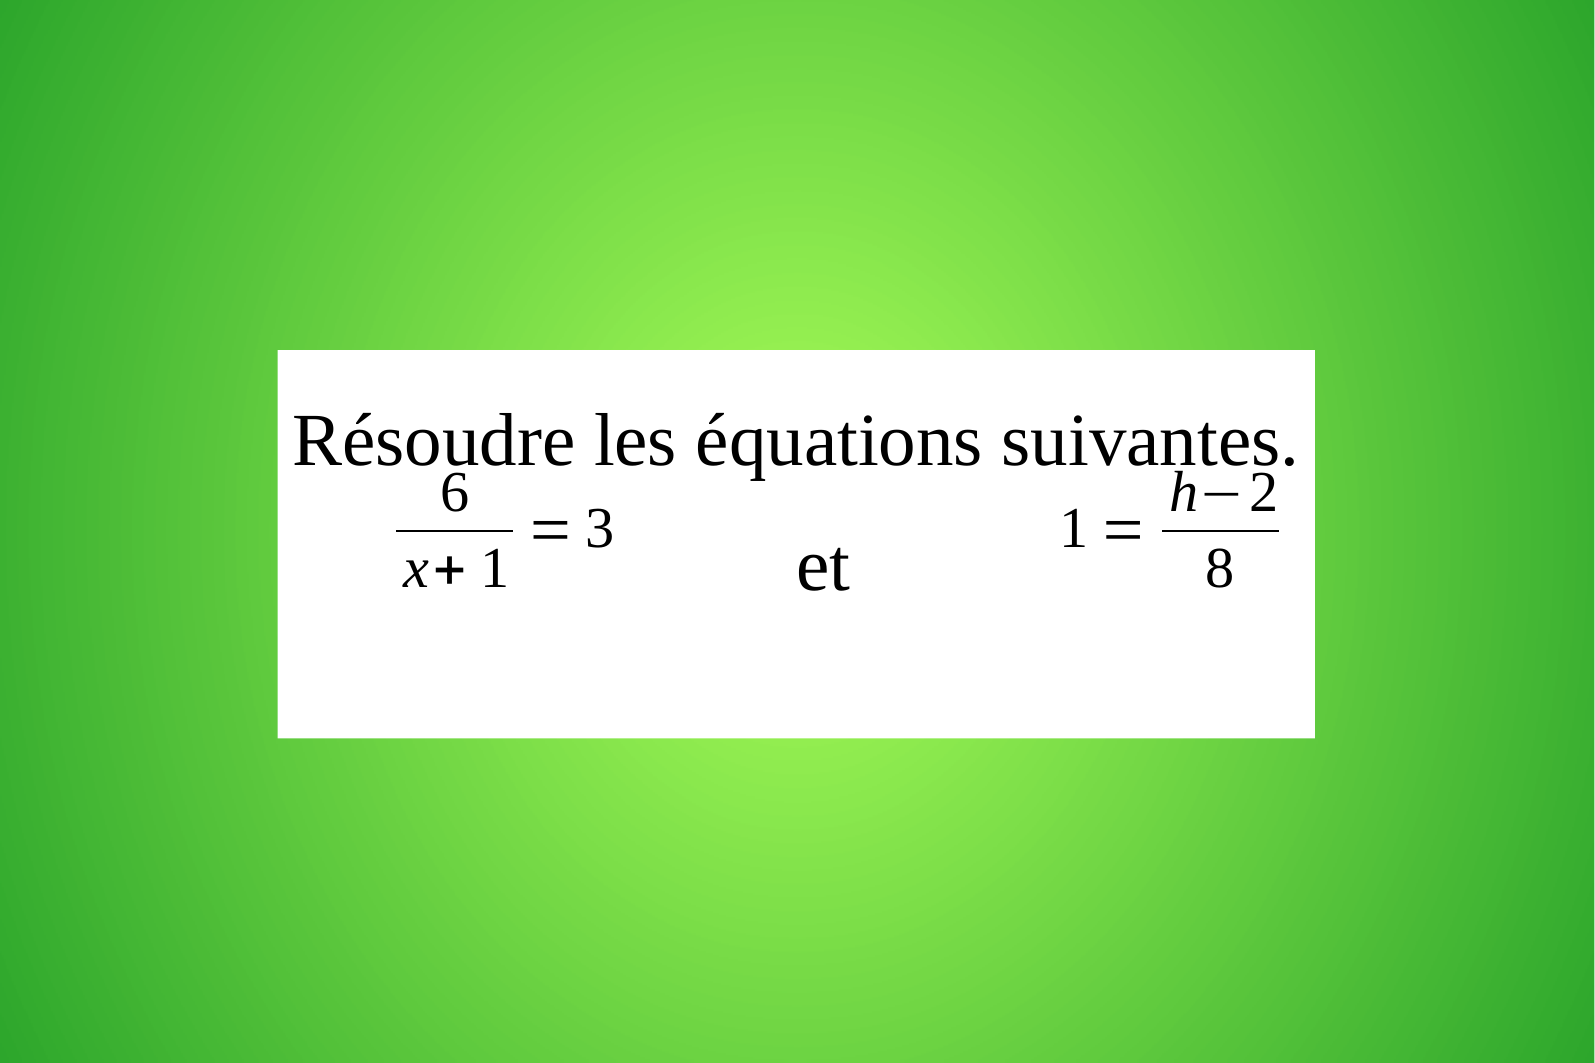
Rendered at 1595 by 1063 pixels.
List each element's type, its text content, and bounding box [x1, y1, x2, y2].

chart [377, 460, 631, 602]
text_box Résoudre les équations suivantes. et [277, 350, 1315, 697]
picture [0, 0, 1595, 1063]
chart [1045, 460, 1298, 602]
